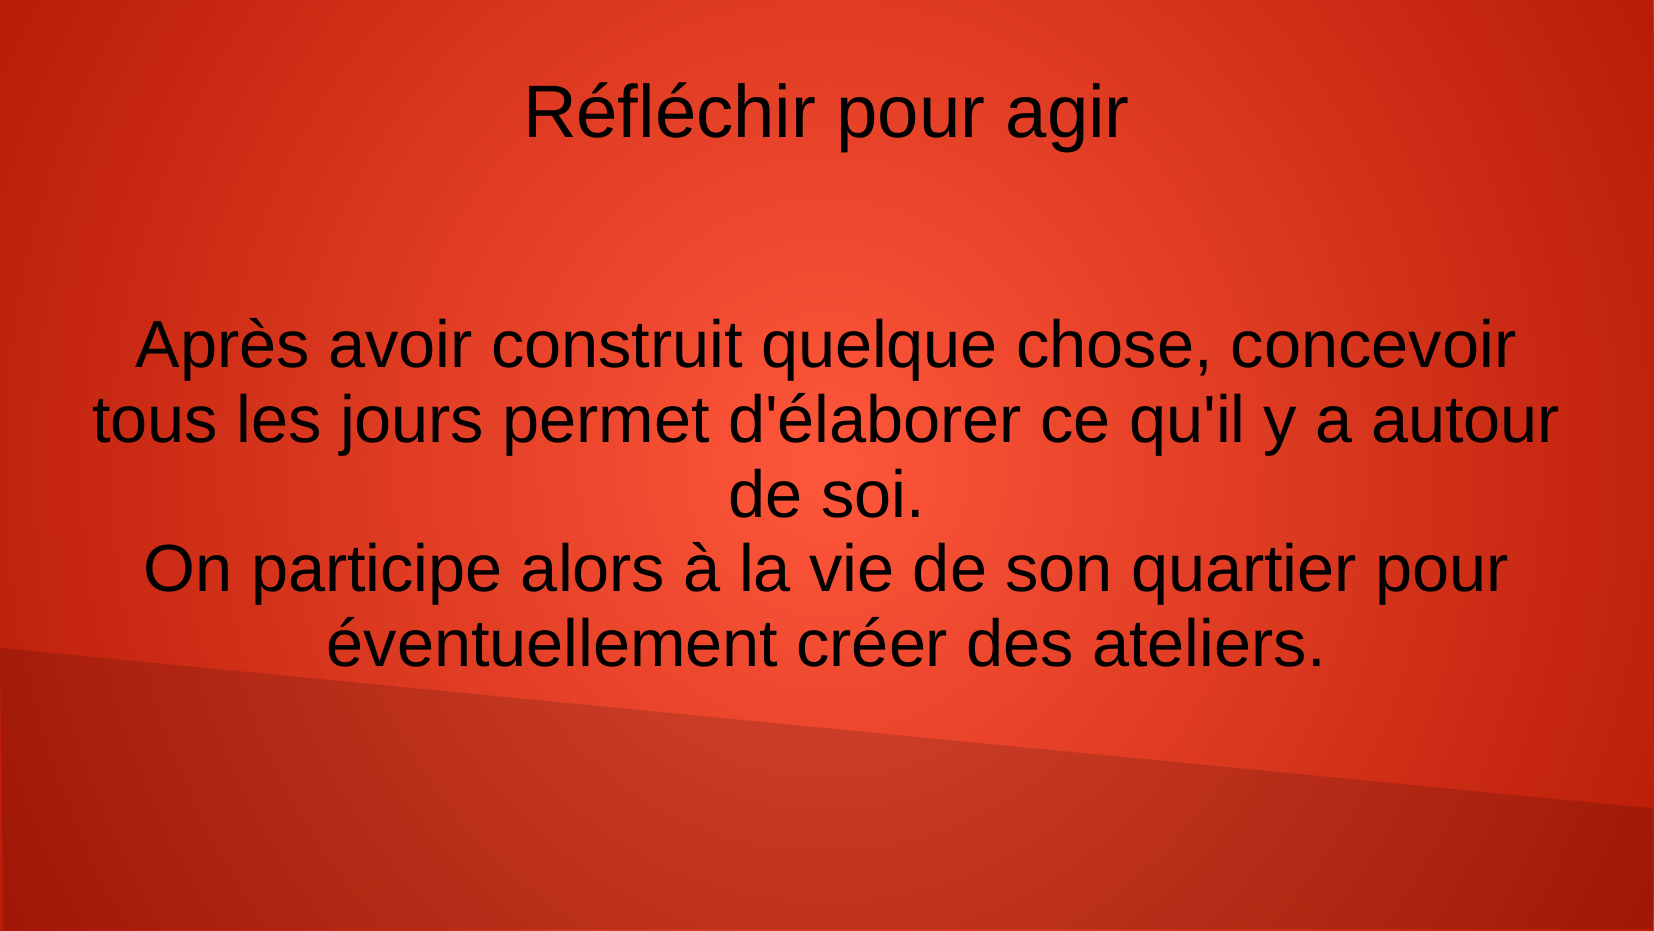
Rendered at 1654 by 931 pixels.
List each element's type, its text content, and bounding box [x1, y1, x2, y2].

subtitle Après avoir construit quelque chose, concevoir tous les jours permet d'élaborer ce qu'il y a autour de soi. On participe alors à la vie de son quartier pour éventuellement créer des ateliers. [82, 224, 1571, 764]
title Réfléchir pour agir [82, 35, 1571, 189]
